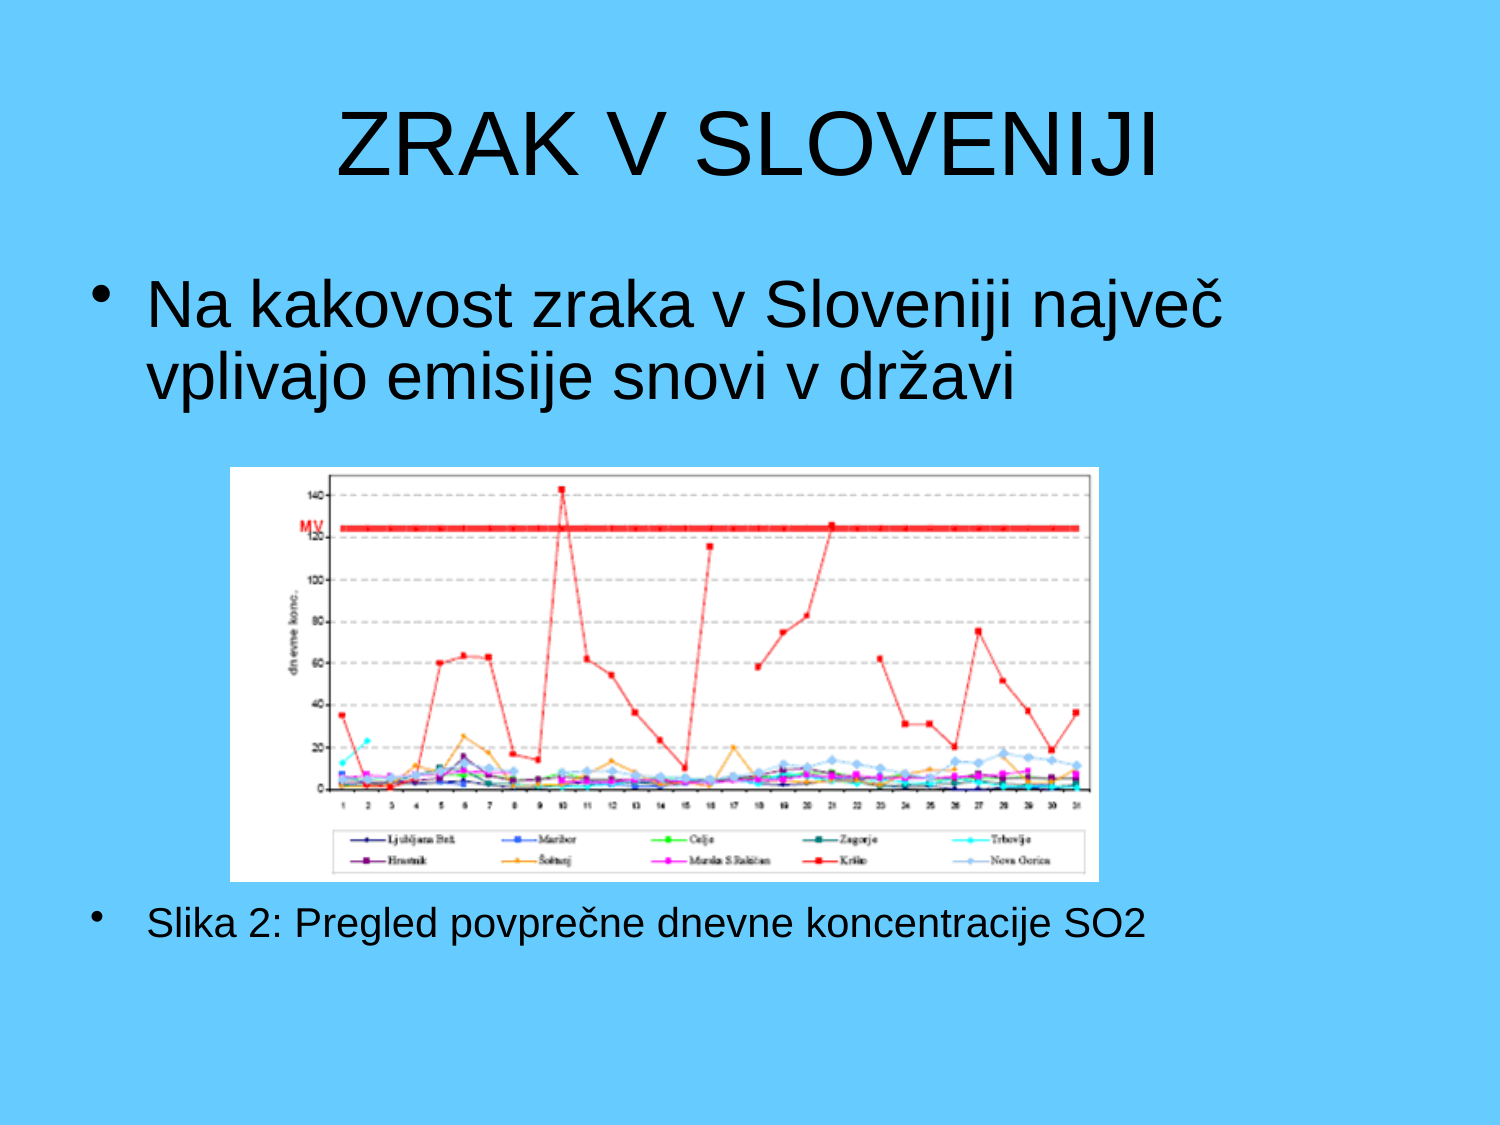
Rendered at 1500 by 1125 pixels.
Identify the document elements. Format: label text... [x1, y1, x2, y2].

picture [230, 467, 1099, 882]
list Na kakovost zraka v Sloveniji največ vplivajo emisije snovi v državi Slika 2: Pregled povprečne dnevne koncentracije SO2 [75, 262, 1425, 1005]
title ZRAK V SLOVENIJI [75, 45, 1425, 233]
